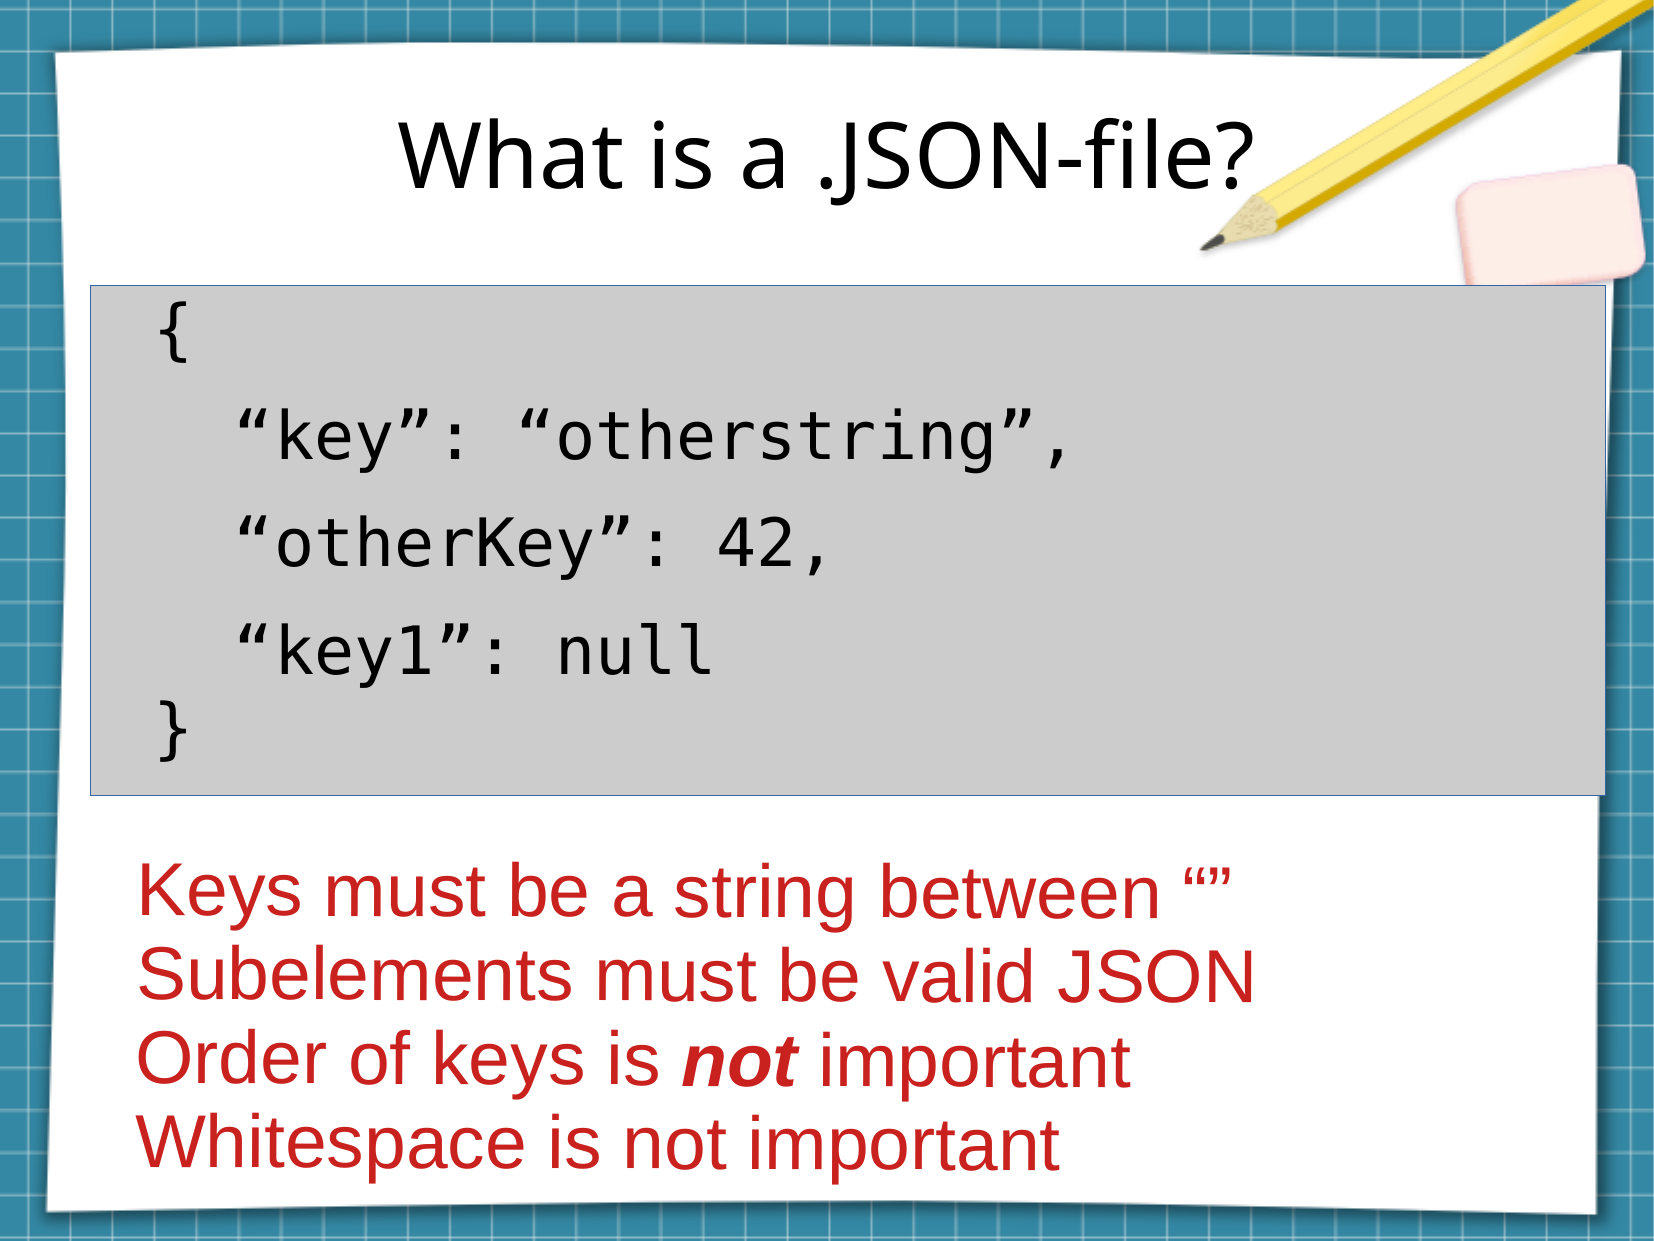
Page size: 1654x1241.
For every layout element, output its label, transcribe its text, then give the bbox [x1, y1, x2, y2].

text_box [90, 285, 1606, 796]
title What is a .JSON-file? [82, 49, 1571, 257]
text_box Keys must be a string between “” Subelements must be valid JSON Order of keys is not important Whitespace is not important [120, 840, 1441, 1230]
picture [0, 0, 1654, 1241]
list { “key”: “otherstring”, “otherKey”: 42, “key1”: null } [82, 290, 1571, 1010]
